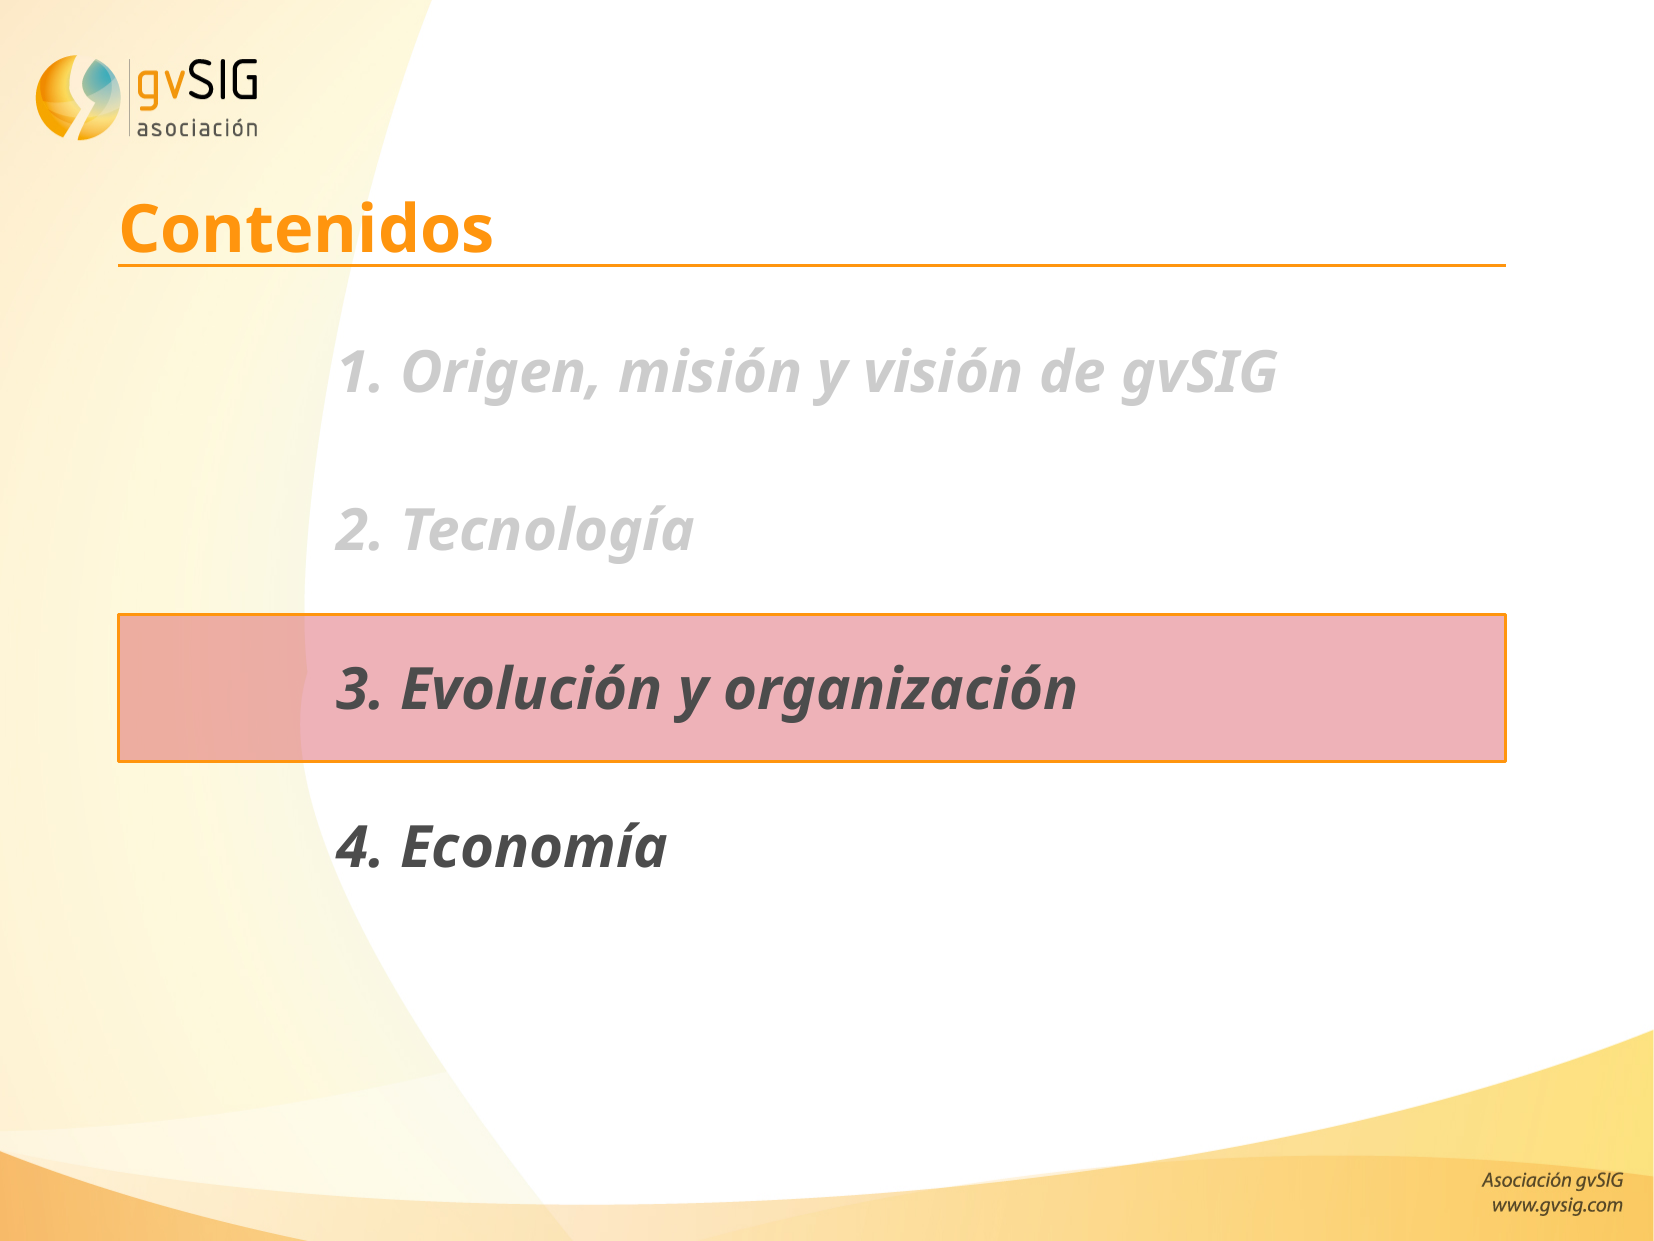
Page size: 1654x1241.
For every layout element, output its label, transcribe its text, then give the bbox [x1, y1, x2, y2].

text_box [118, 614, 336, 762]
picture [0, 0, 1654, 1241]
title Contenidos [118, 177, 1607, 276]
title 1. Origen, misión y visión de gvSIG 2. Tecnología 3. Evolución y organización 4. Economía [336, 381, 1536, 992]
